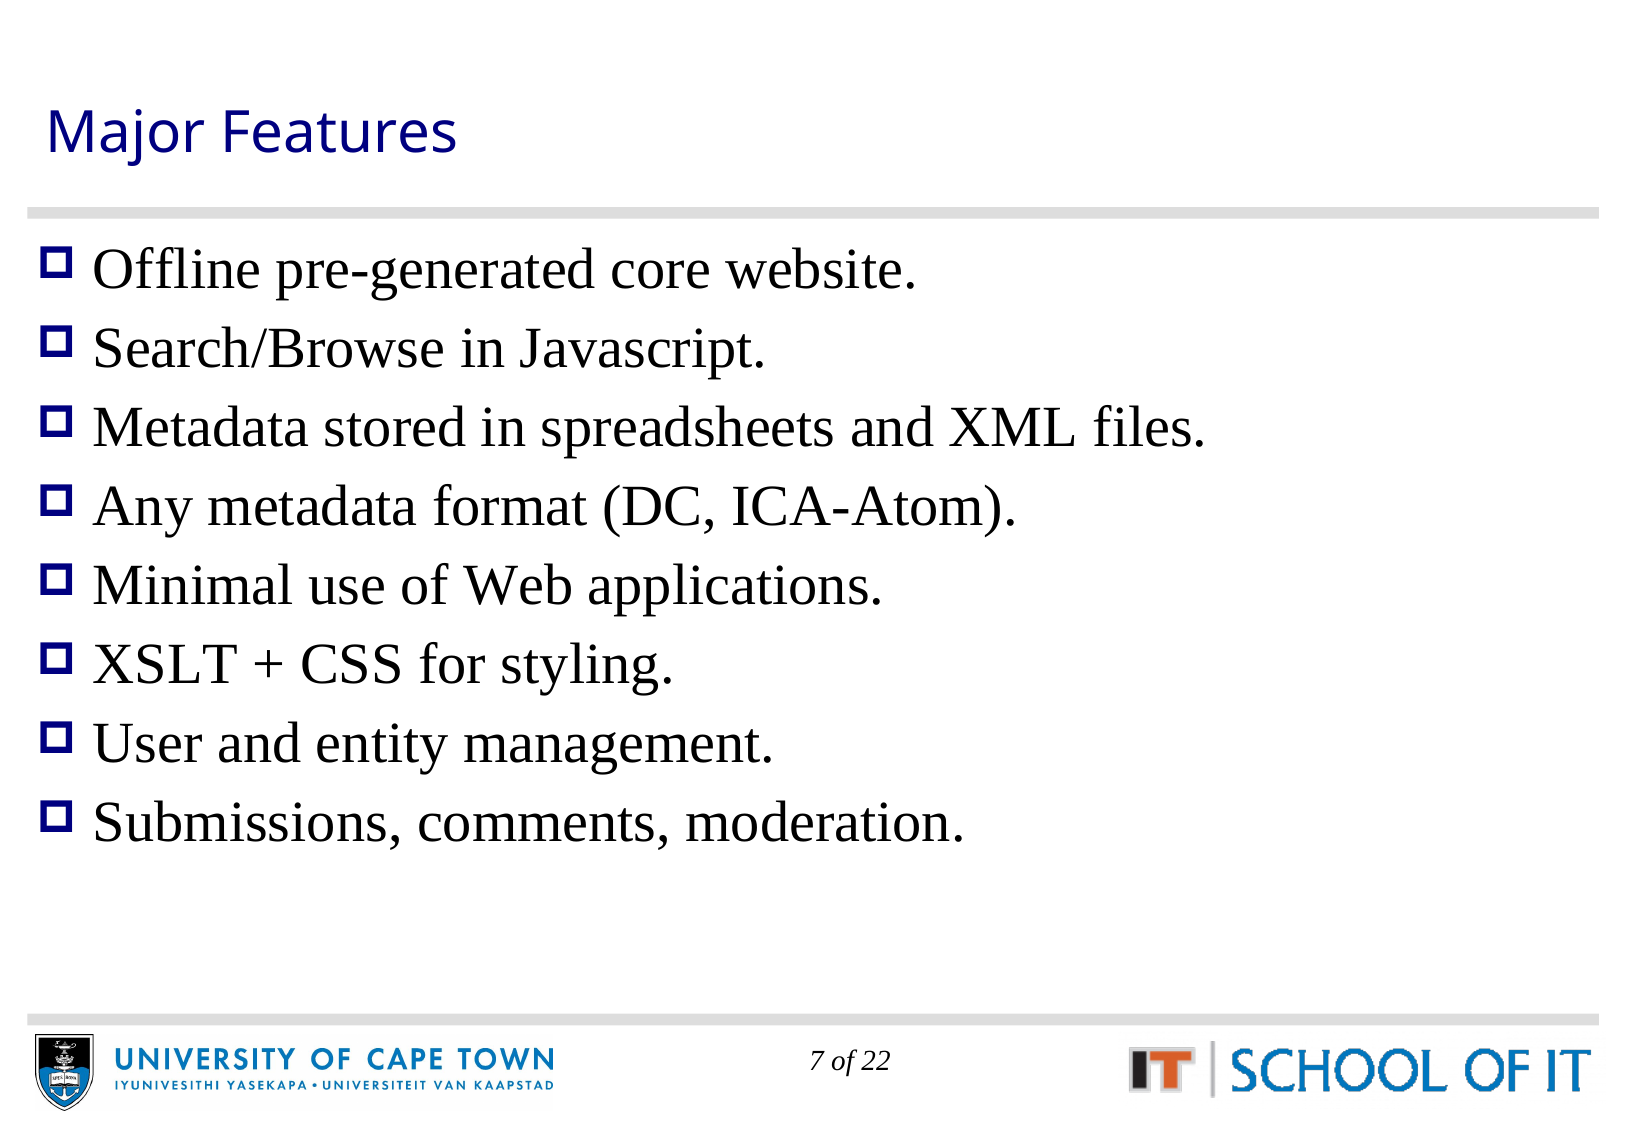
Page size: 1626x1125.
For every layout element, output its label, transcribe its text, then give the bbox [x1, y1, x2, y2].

list Offline pre-generated core website. Search/Browse in Javascript. Metadata stored in spreadsheets and XML files. Any metadata format (DC, ICA-Atom). Minimal use of Web applications. XSLT + CSS for styling. User and entity management. Submissions, comments, moderation. [36, 236, 1579, 998]
title Major Features [45, 66, 1583, 194]
picture [35, 1034, 553, 1111]
picture [1118, 1030, 1606, 1109]
